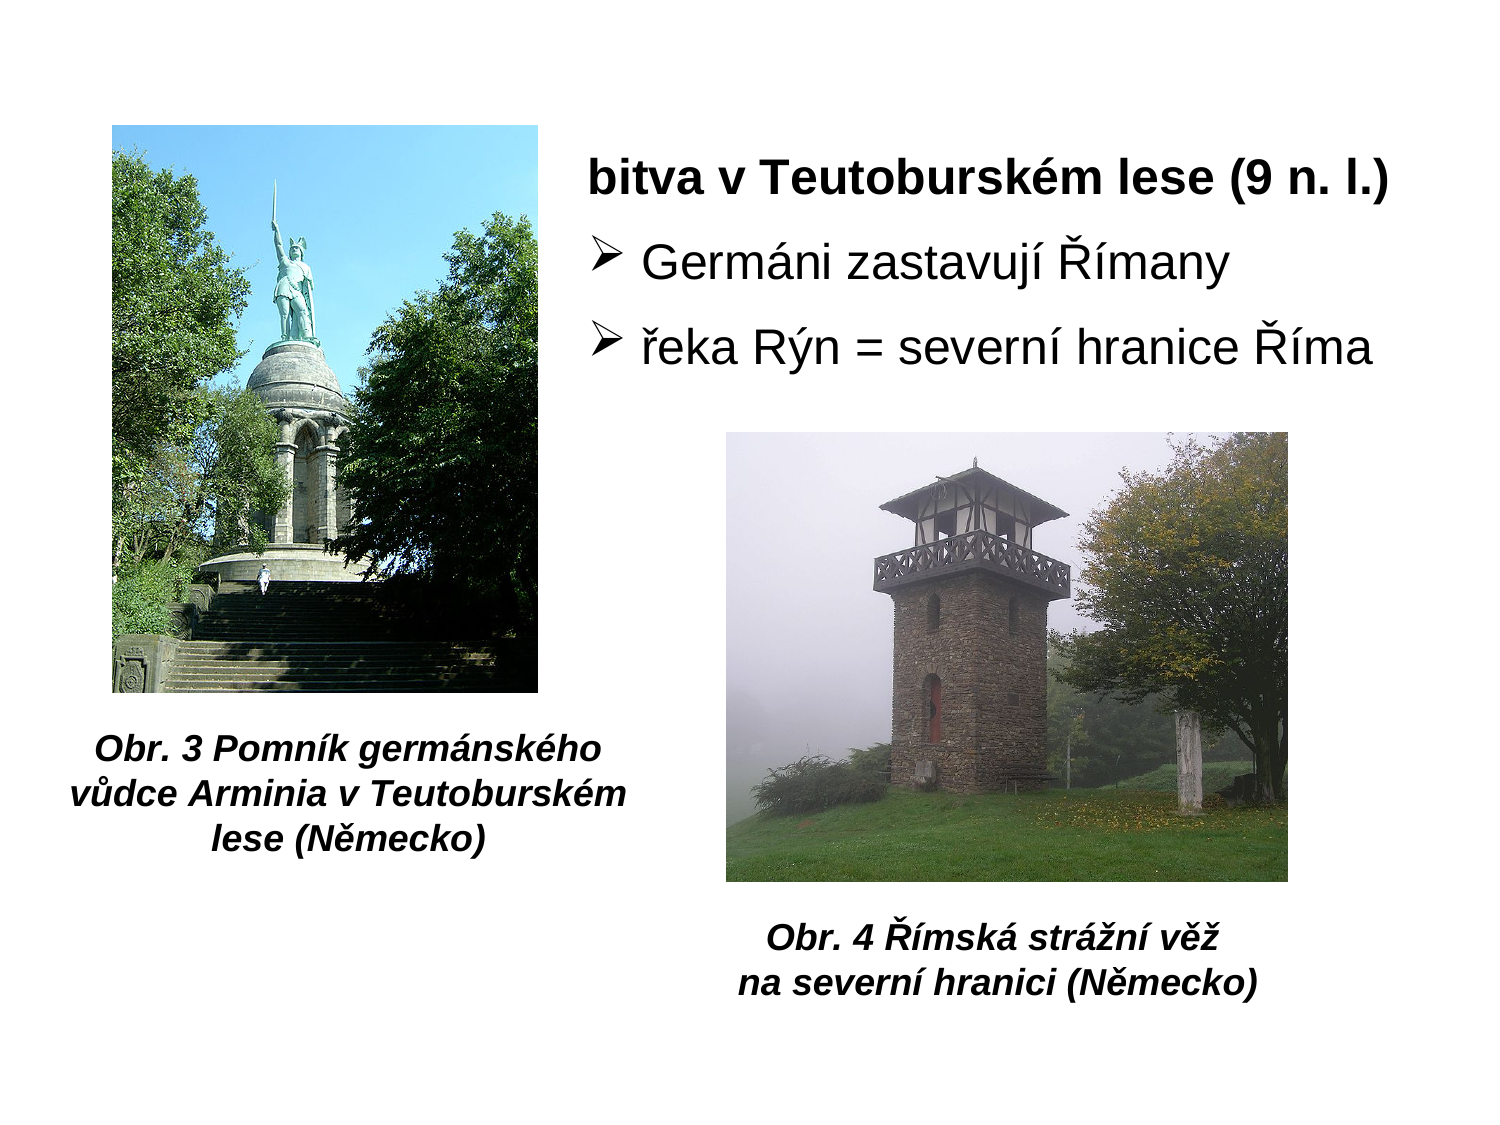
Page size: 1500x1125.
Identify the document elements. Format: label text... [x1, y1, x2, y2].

picture [112, 125, 538, 693]
text_box Obr. 4 Římská strážní věž na severní hranici (Německo) [702, 904, 1294, 1011]
text_box Obr. 3 Pomník germánského vůdce Arminia v Teutoburském lese (Německo) [53, 716, 644, 867]
text_box bitva v Teutoburském lese (9 n. l.) Germáni zastavují Římany řeka Rýn = severní hranice Říma [572, 137, 1459, 383]
picture [726, 432, 1288, 882]
